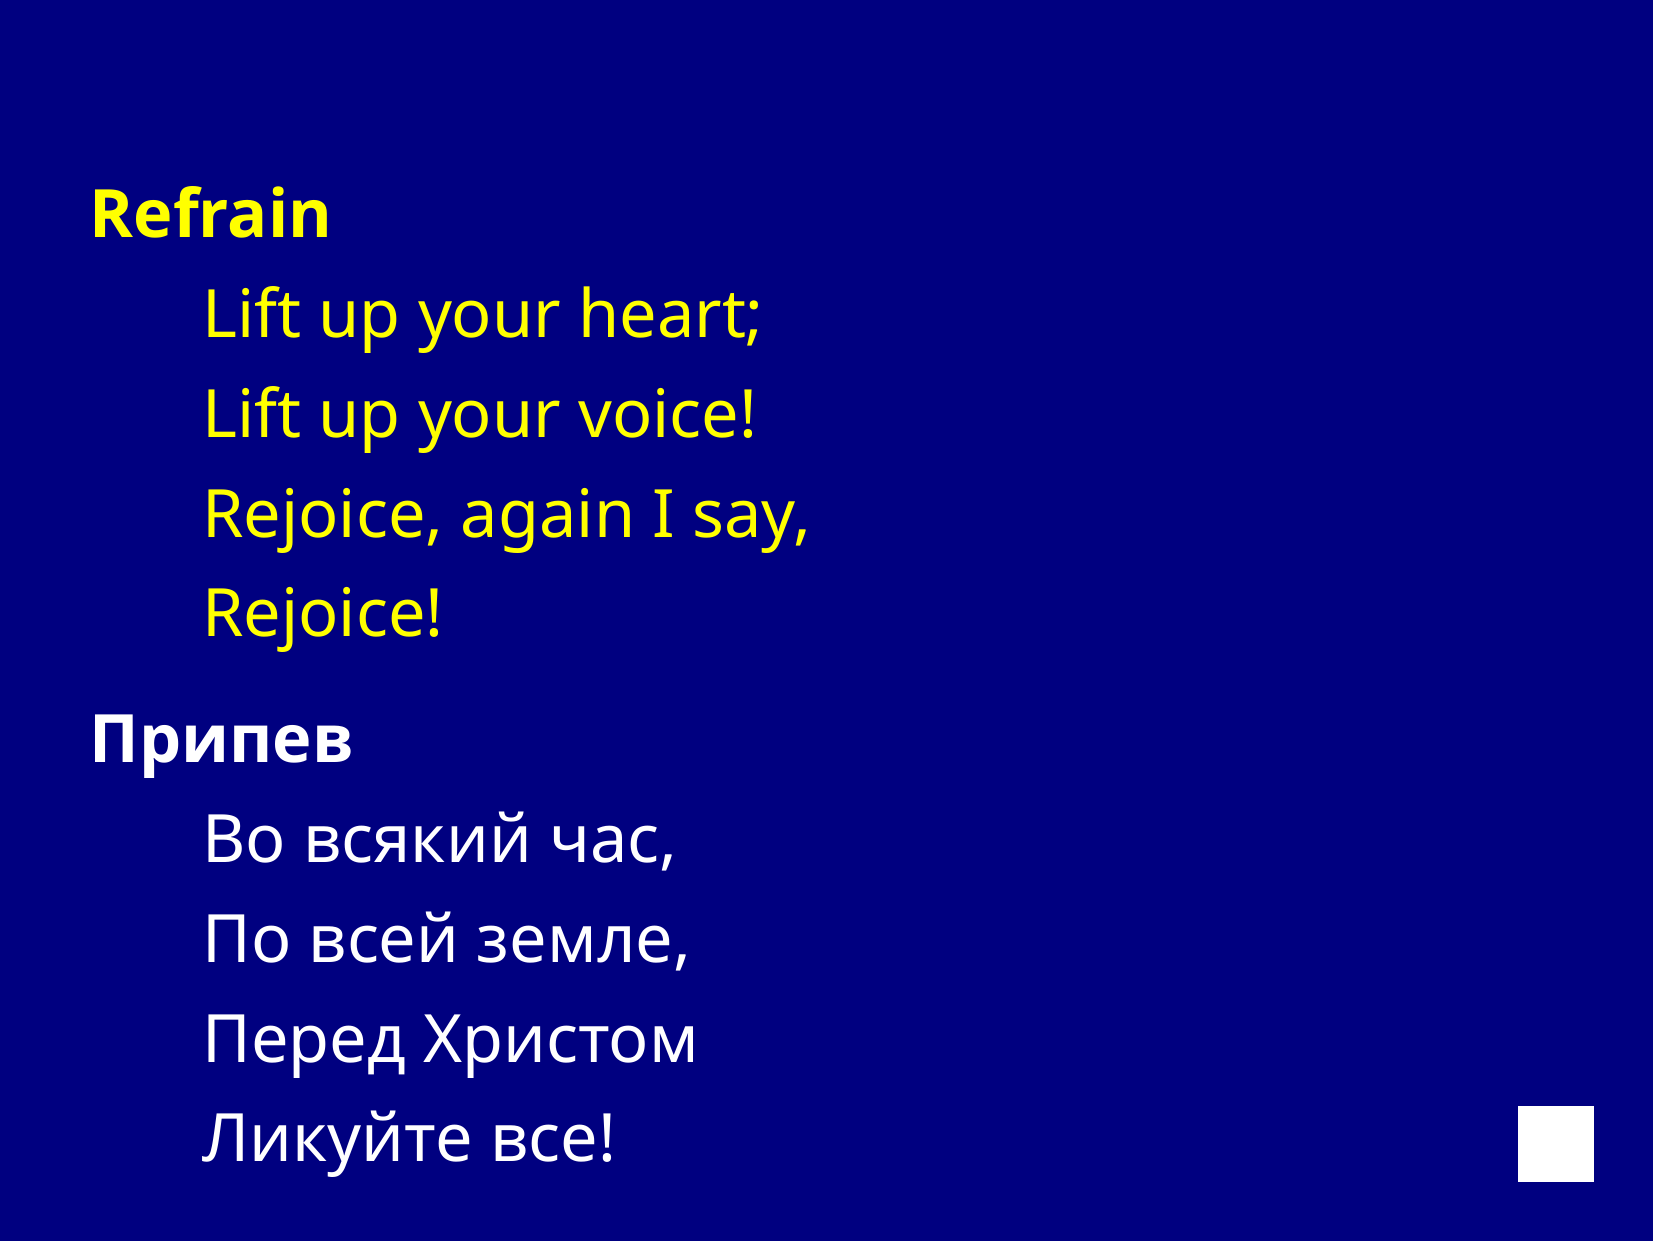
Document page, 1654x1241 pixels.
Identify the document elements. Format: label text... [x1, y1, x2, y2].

text_box Refrain Lift up your heart; Lift up your voice! Rejoice, again I say, Rejoice! [75, 150, 1576, 638]
text_box Припев Во всякий час, По всей земле, Перед Христом Ликуйте все! [75, 675, 1576, 1163]
text_box [1518, 1106, 1594, 1182]
